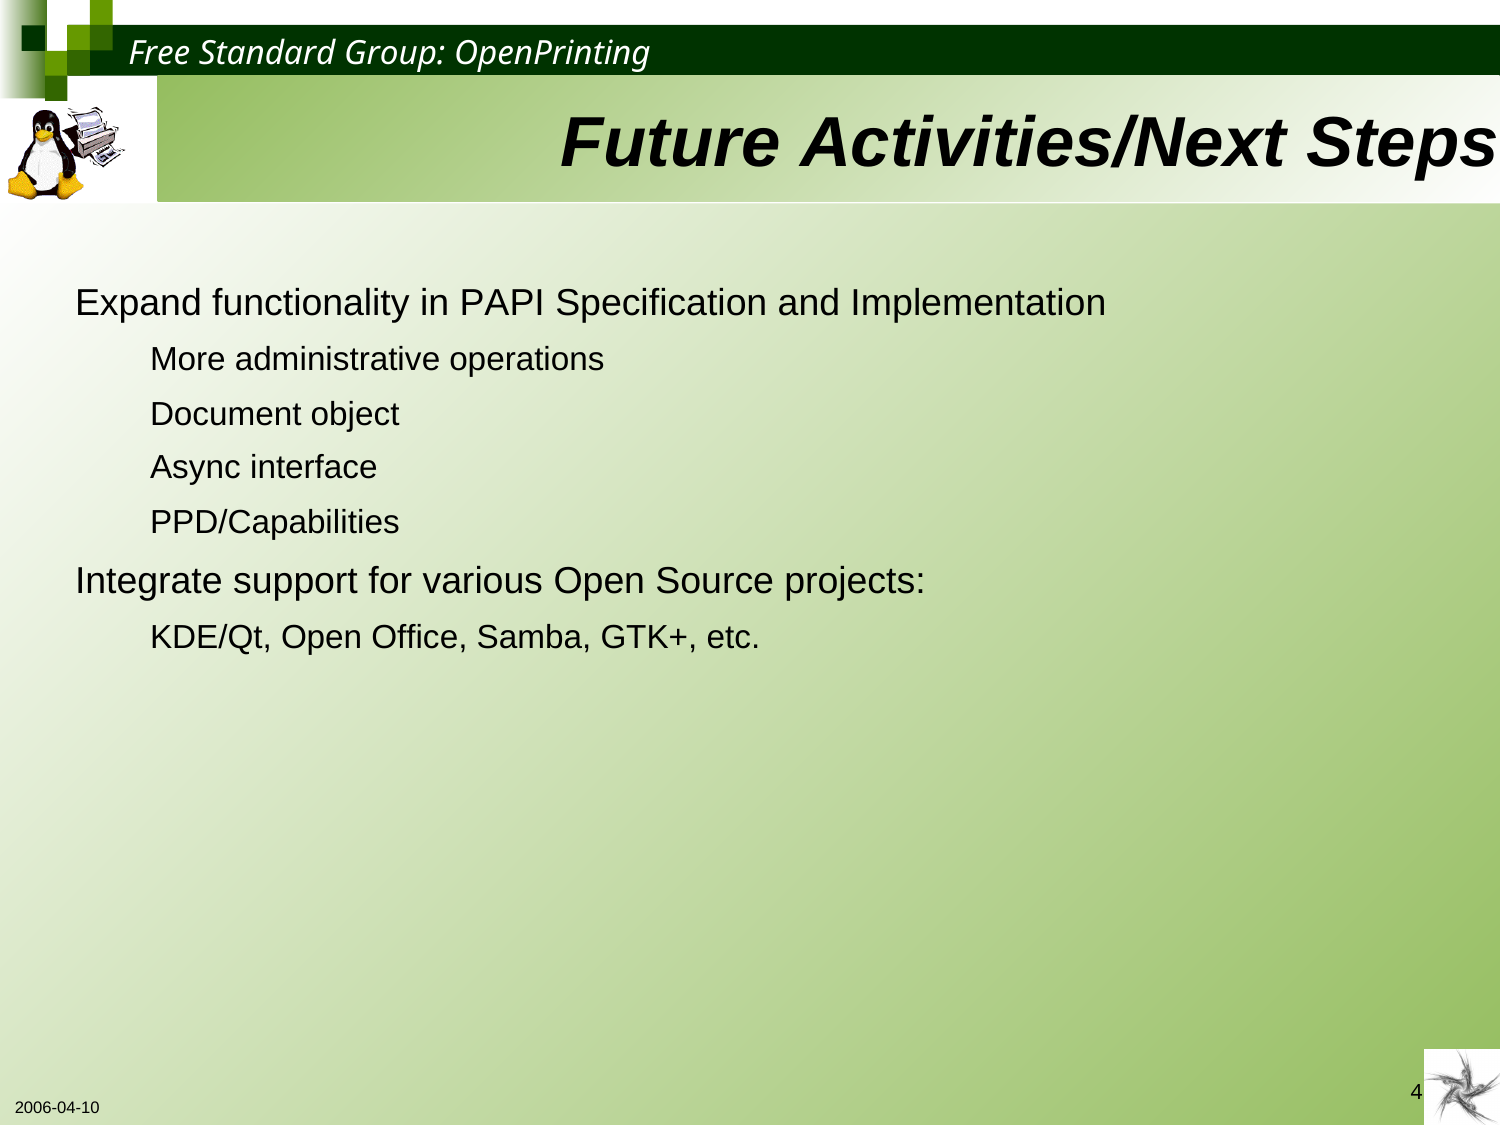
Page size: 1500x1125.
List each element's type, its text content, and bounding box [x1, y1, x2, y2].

list Expand functionality in PAPI Specification and Implementation More administrative operations Document object Async interface PPD/Capabilities Integrate support for various Open Source projects: KDE/Qt, Open Office, Samba, GTK+, etc. [75, 278, 1425, 963]
picture [1424, 1049, 1500, 1125]
picture [0, 96, 133, 203]
title Future Activities/Next Steps [157, 75, 1500, 202]
